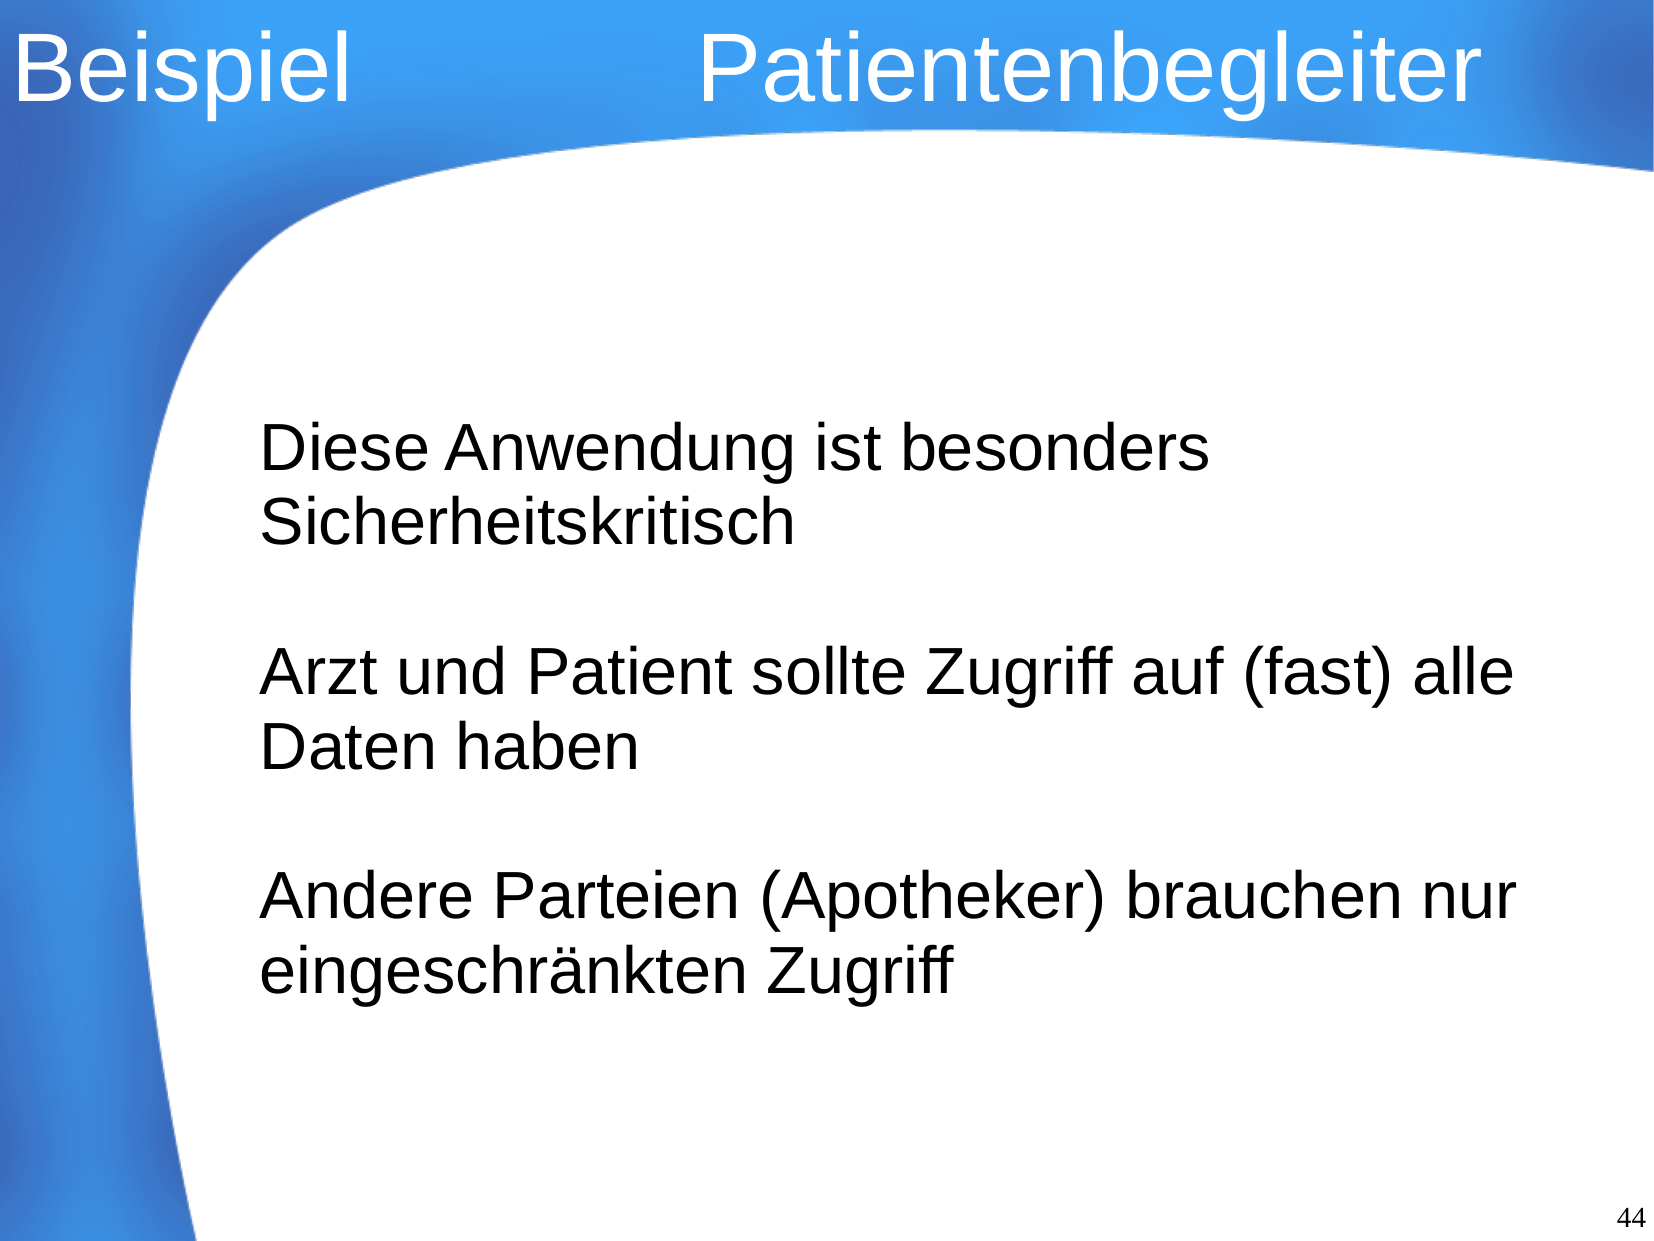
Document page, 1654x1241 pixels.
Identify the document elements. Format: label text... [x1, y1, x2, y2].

picture [0, 0, 1654, 1241]
title Patientenbegleiter [697, 13, 1619, 123]
title Beispiel [11, 13, 697, 123]
subtitle Diese Anwendung ist besonders Sicherheitskritisch Arzt und Patient sollte Zugriff auf (fast) alle Daten haben Andere Parteien (Apotheker) brauchen nur eingeschränkten Zugriff [259, 248, 1560, 1170]
